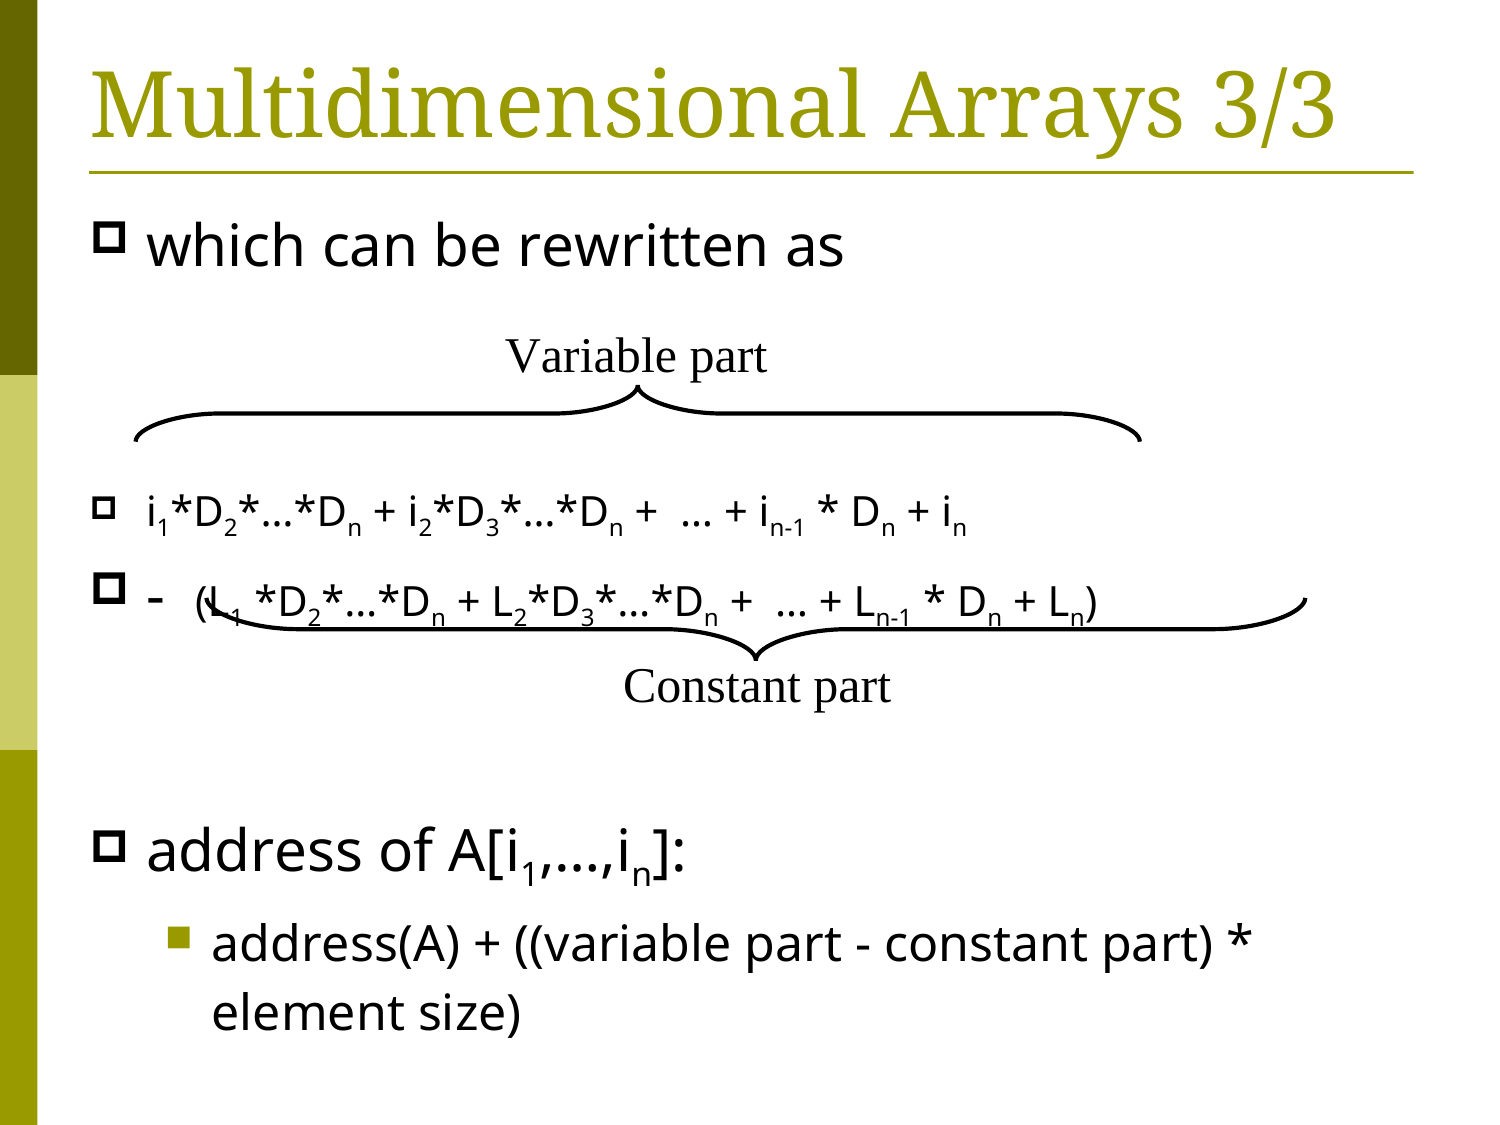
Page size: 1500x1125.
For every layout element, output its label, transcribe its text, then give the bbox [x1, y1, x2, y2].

text_box Variable part [490, 314, 803, 390]
list which can be rewritten as i1*D2*…*Dn + i2*D3*…*Dn + … + in-1 * Dn + in - (L1 *D2*…*Dn + L2*D3*…*Dn + … + Ln-1 * Dn + Ln) address of A[i1,…,in]: address(A) + ((variable part - constant part) * element size) [75, 196, 1426, 1006]
text_box Constant part [608, 645, 921, 721]
title Multidimensional Arrays 3/3 [75, 45, 1426, 173]
